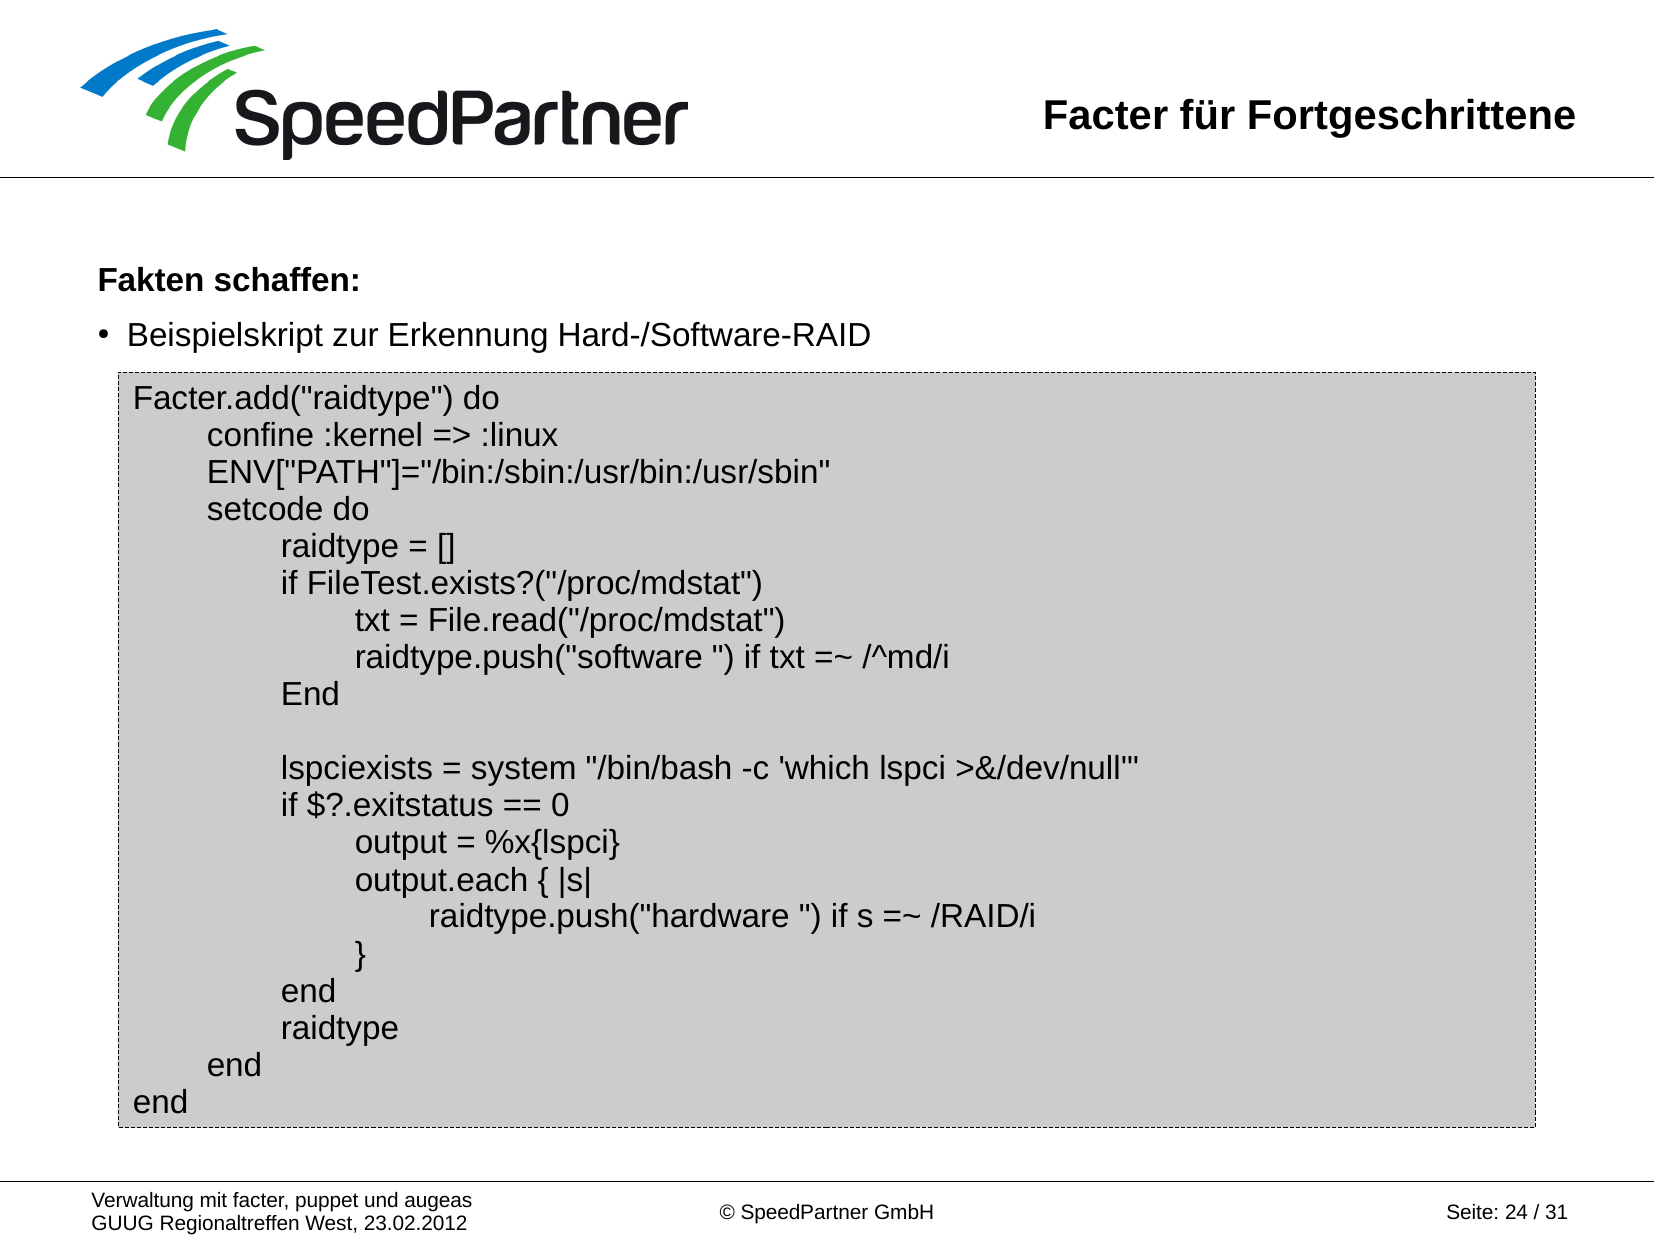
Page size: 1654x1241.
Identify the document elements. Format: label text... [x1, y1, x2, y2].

text_box Fakten schaffen: Beispielskript zur Erkennung Hard-/Software-RAID [82, 253, 1565, 1177]
picture [80, 29, 688, 160]
text_box Facter.add("raidtype") do confine :kernel => :linux ENV["PATH"]="/bin:/sbin:/usr/bin:/usr/sbin" setcode do raidtype = [] if FileTest.exists?("/proc/mdstat") txt = File.read("/proc/mdstat") raidtype.push("software ") if txt =~ /^md/i End lspciexists = system "/bin/bash -c 'which lspci >&/dev/null'" if $?.exitstatus == 0 output = %x{lspci} output.each { |s| raidtype.push("hardware ") if s =~ /RAID/i } end raidtype end end [118, 372, 1536, 1128]
title Facter für Fortgeschrittene [590, 70, 1577, 160]
